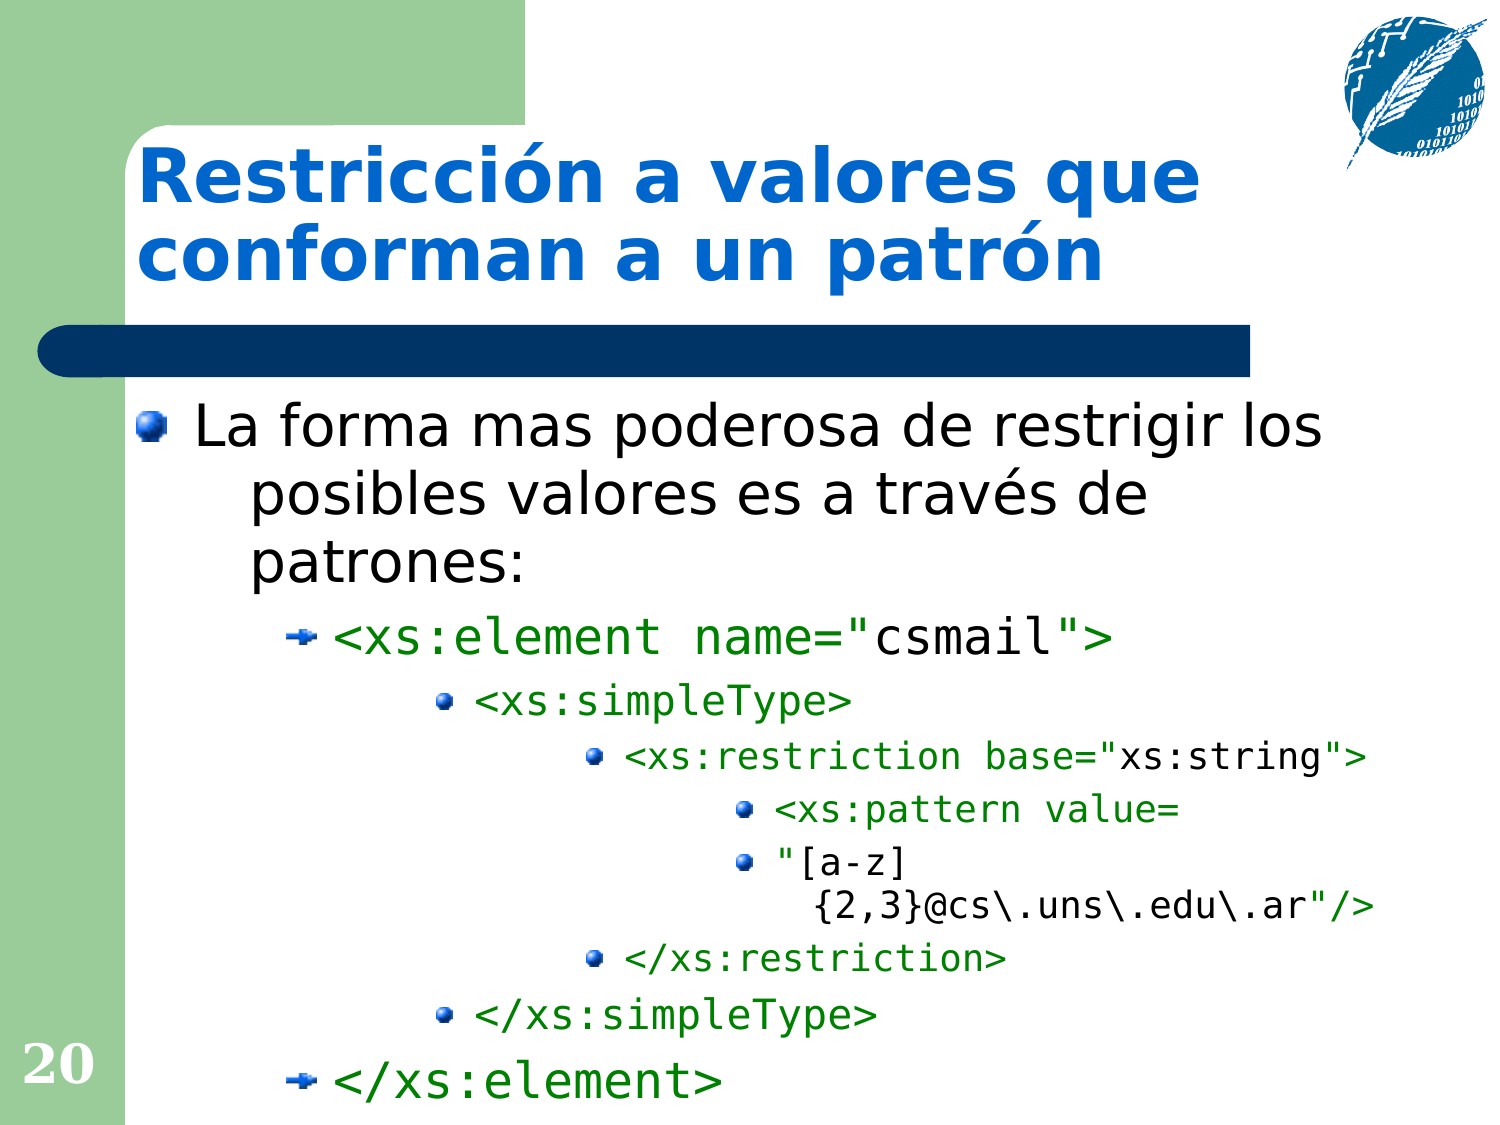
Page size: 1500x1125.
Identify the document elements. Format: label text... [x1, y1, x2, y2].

title Restricción a valores que conforman a un patrón [136, 135, 1413, 302]
picture [1436, 127, 1450, 136]
picture [1433, 139, 1440, 147]
picture [1416, 140, 1425, 149]
picture [1427, 138, 1431, 148]
picture [1341, 15, 1487, 172]
list La forma mas poderosa de restrigir los posibles valores es a través de patrones: <xs:element name="csmail"> <xs:simpleType> <xs:restriction base="xs:string"> <xs:pattern value= "[a-z]{2,3}@cs\.uns\.edu\.ar"/> </xs:restriction> </xs:simpleType> </xs:element> [136, 392, 1399, 1112]
